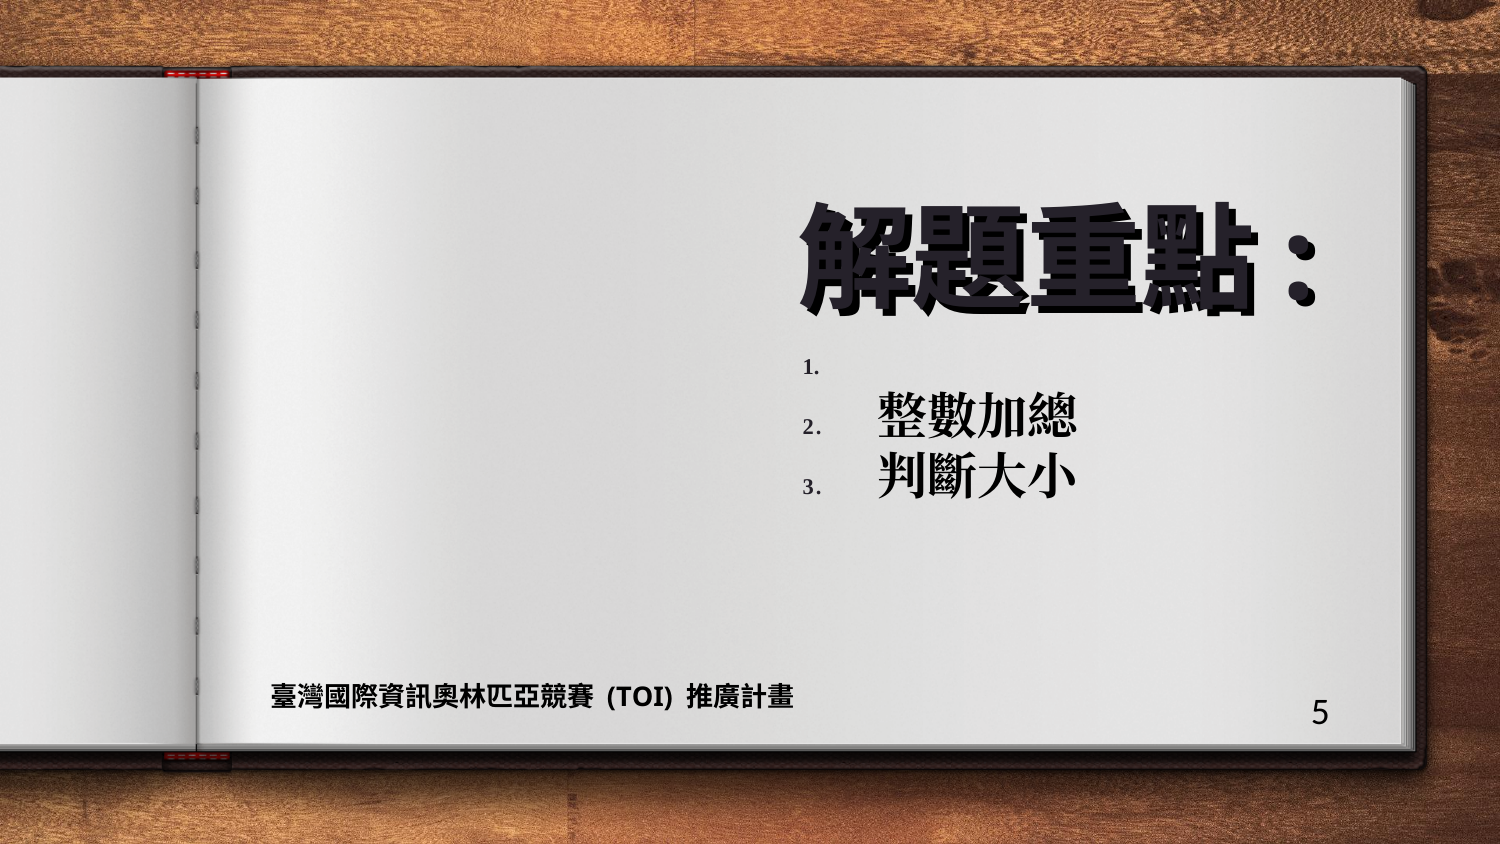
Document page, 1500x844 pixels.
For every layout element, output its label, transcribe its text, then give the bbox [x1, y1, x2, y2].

title 解題重點: [782, 146, 1313, 338]
subtitle 整數加總 判斷大小 [787, 309, 1341, 584]
text_box 5 [1295, 672, 1386, 737]
